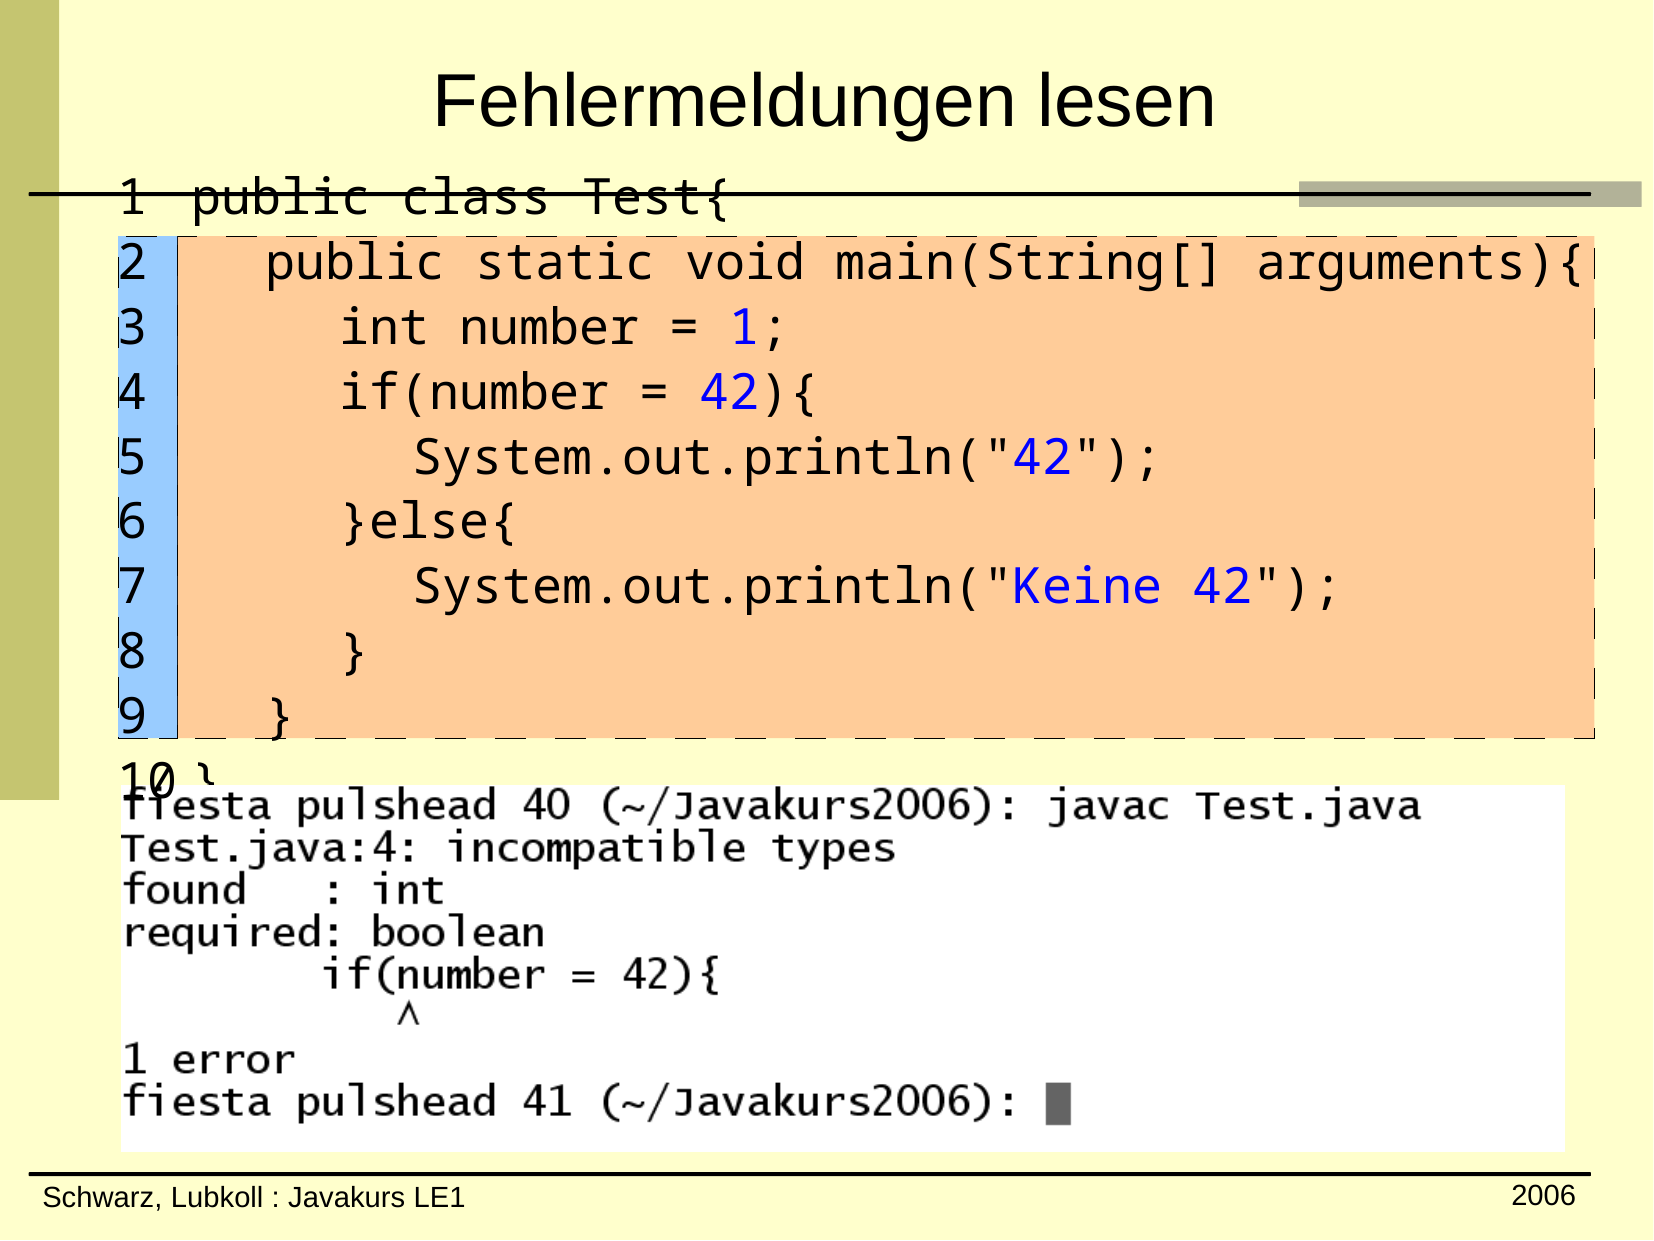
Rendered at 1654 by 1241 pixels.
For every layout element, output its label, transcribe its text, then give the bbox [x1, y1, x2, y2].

title Fehlermeldungen lesen [119, 19, 1532, 188]
text_box public class Test{ public static void main(String[] arguments){ int number = 1; if(number = 42){ System.out.println("42"); }else{ System.out.println("Keine 42"); } } } [178, 236, 1595, 739]
picture [121, 785, 1565, 1152]
text_box 1 2 3 4 5 6 7 8 9 10 [118, 236, 178, 739]
picture [157, 785, 170, 795]
